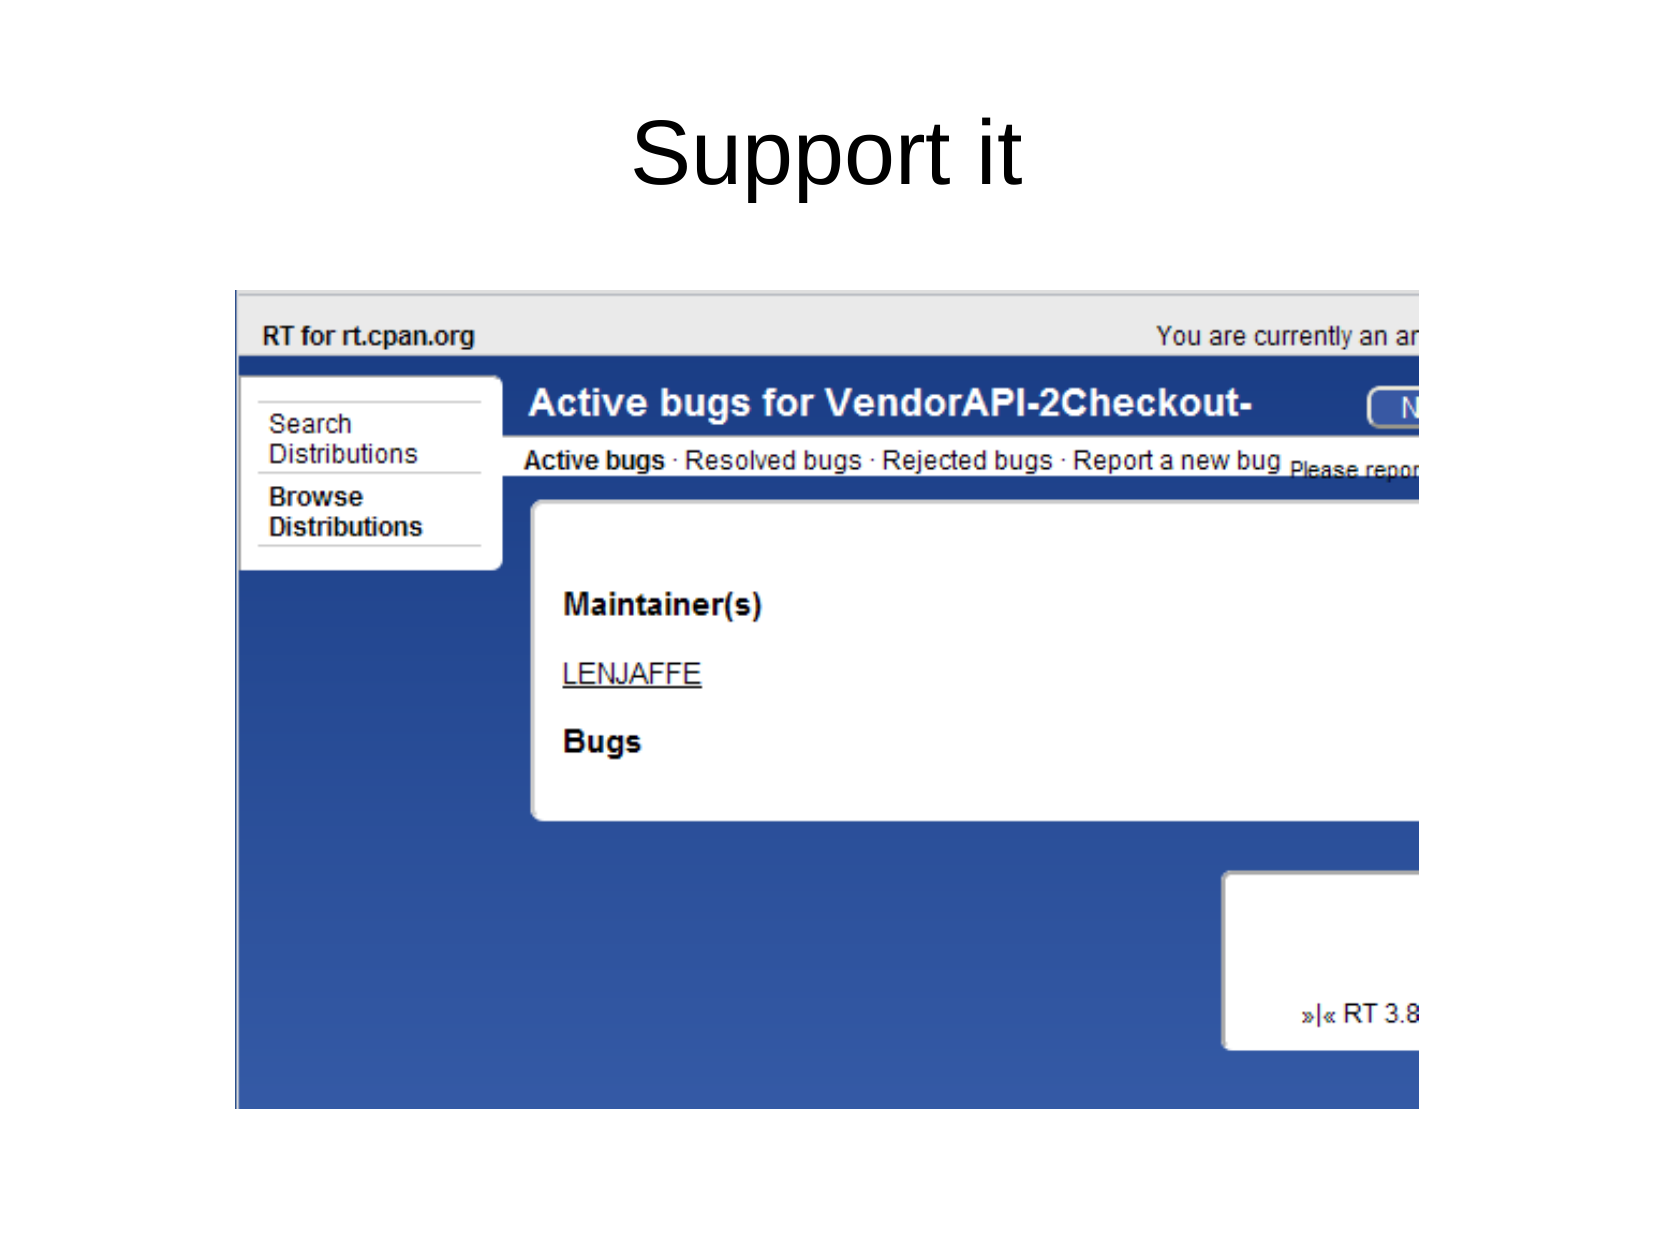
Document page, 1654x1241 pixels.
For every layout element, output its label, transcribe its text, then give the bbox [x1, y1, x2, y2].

title Support it [82, 49, 1571, 257]
picture [235, 290, 1419, 1109]
